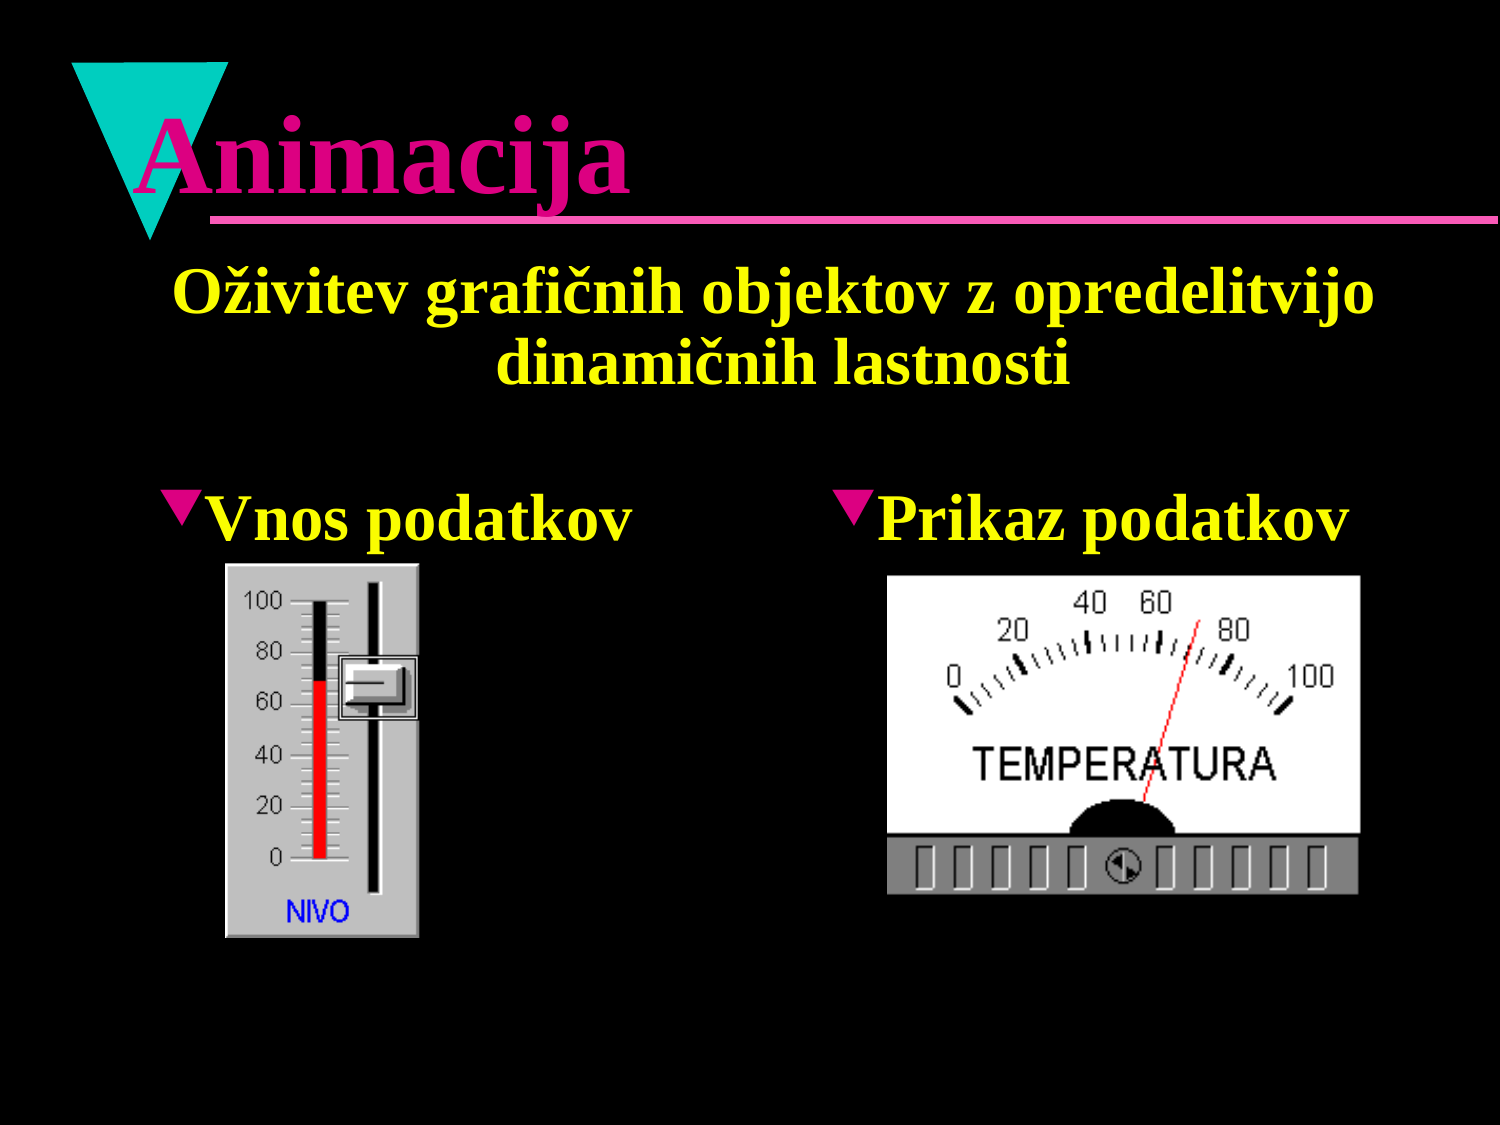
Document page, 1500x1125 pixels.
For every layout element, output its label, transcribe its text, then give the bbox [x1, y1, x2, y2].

chart [887, 575, 1363, 897]
list Prikaz podatkov Sprememba barve utripanje Sprememba velikosti [815, 474, 1463, 990]
list Vnos podatkov Tipka Drsnik [143, 474, 791, 990]
title Animacija [117, 63, 1500, 251]
text_box Oživitev grafičnih objektov z opredelitvijo dinamičnih lastnosti [156, 247, 1394, 408]
chart [225, 562, 421, 938]
